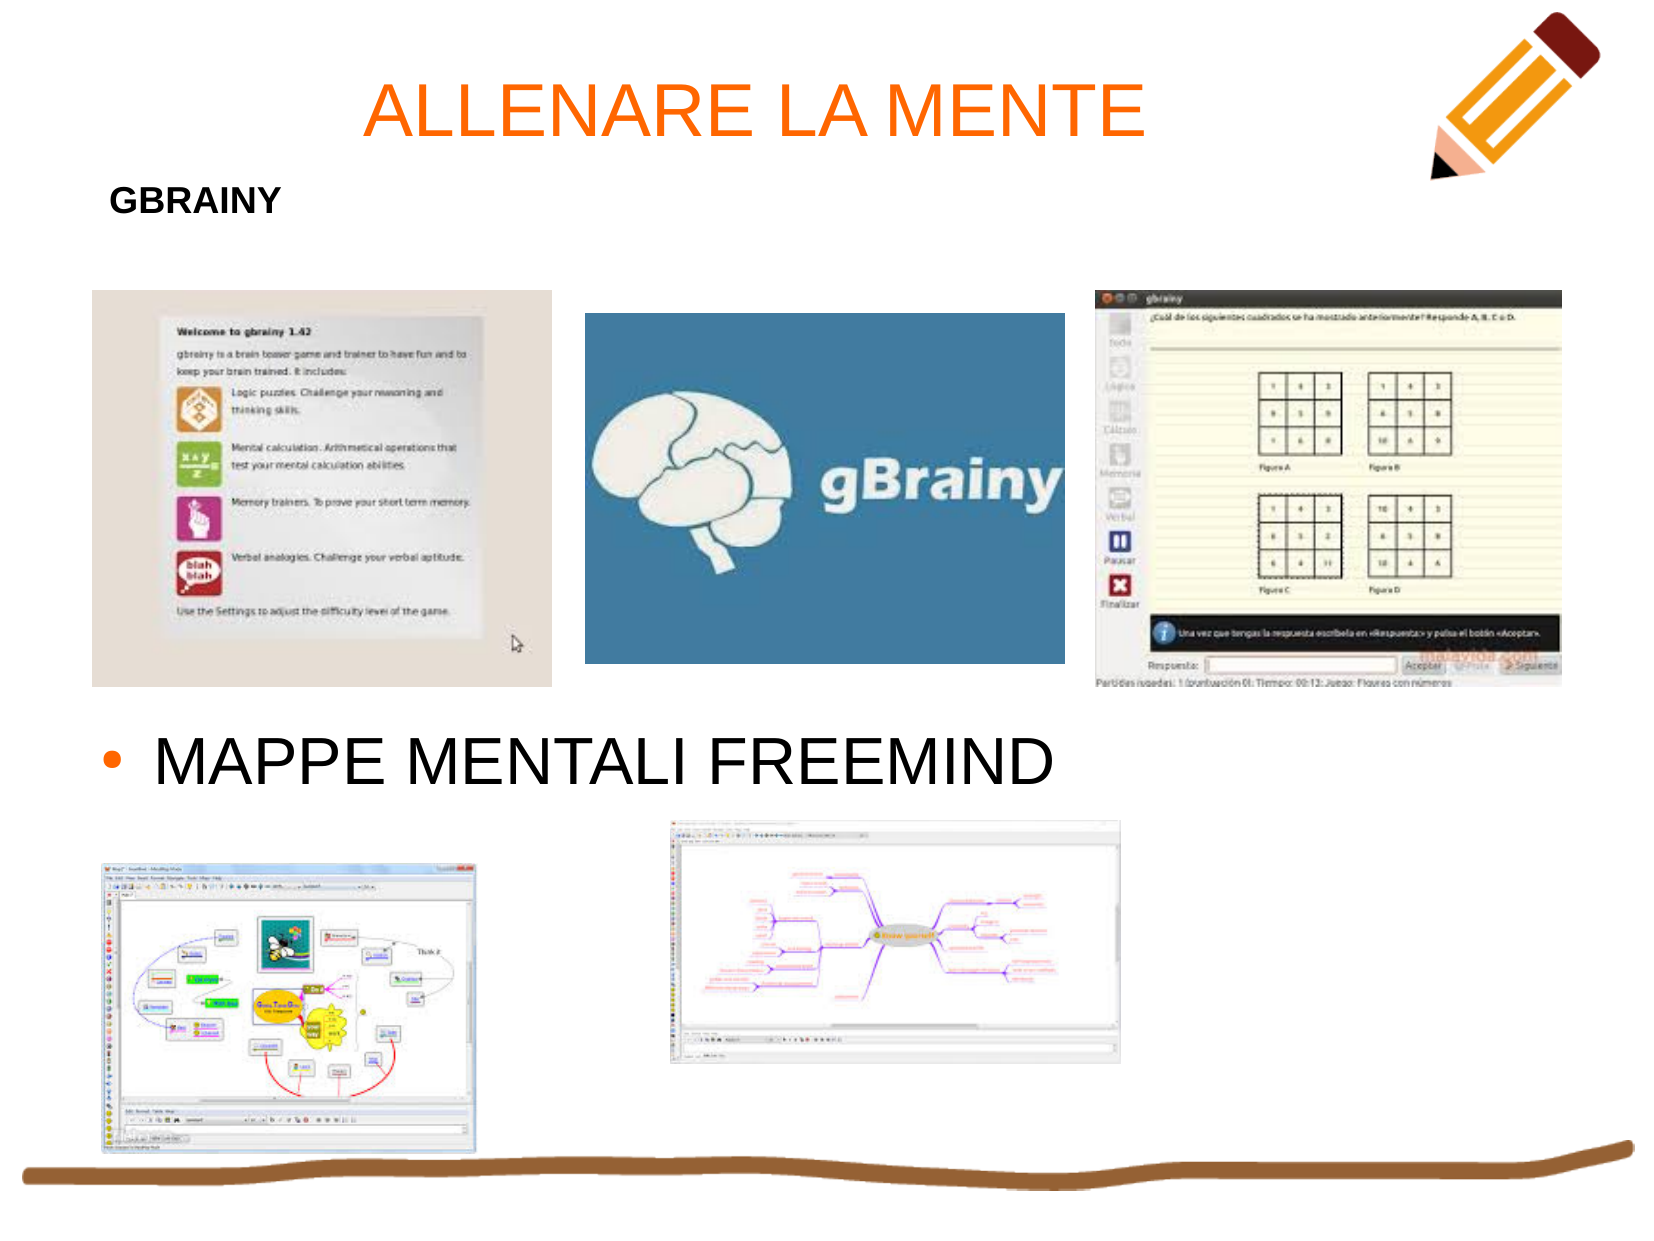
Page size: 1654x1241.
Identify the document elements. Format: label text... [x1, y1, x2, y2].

picture [22, 863, 1635, 1191]
picture [670, 820, 1121, 1064]
list MAPPE MENTALI FREEMIND [82, 724, 1252, 804]
picture [92, 290, 552, 687]
text_box GBRAINY [94, 171, 815, 229]
title ALLENARE LA MENTE [82, 49, 1430, 172]
picture [585, 313, 1065, 664]
picture [1095, 290, 1562, 687]
picture [1430, 12, 1601, 181]
